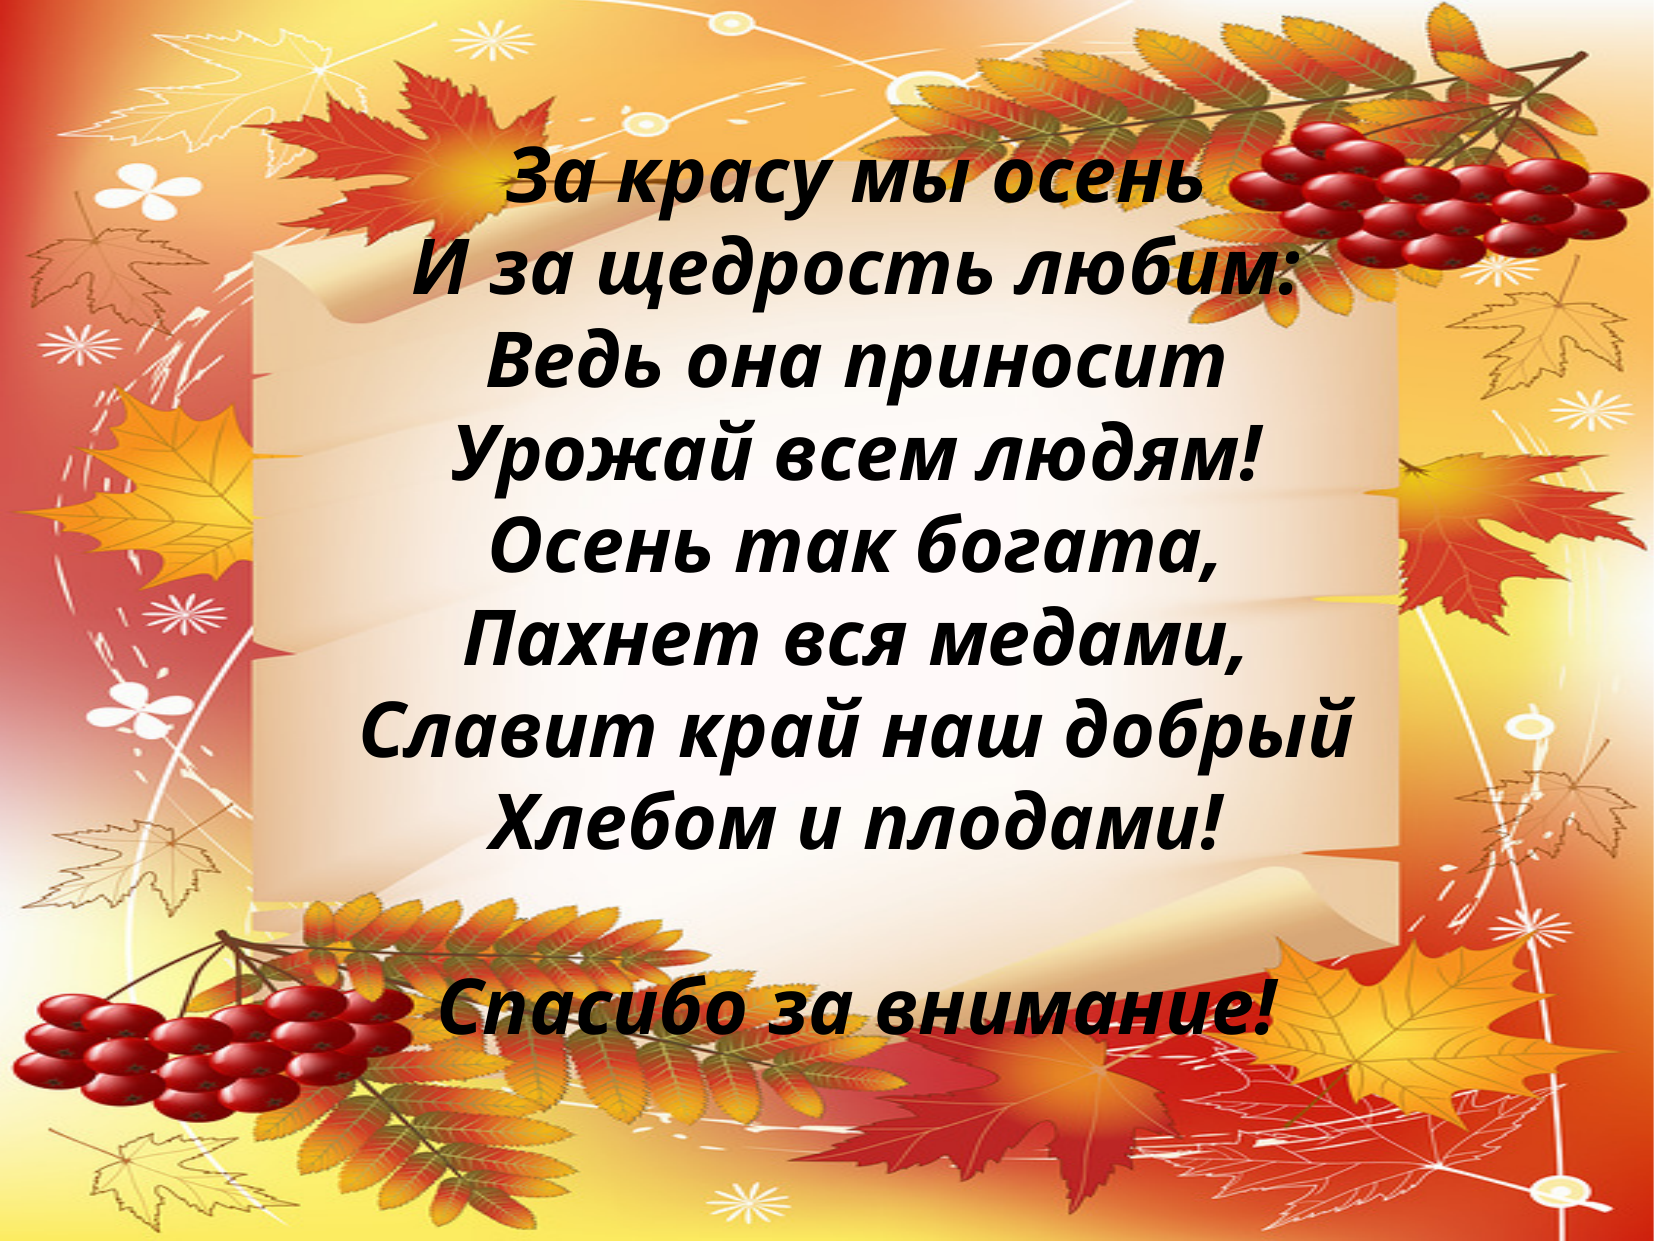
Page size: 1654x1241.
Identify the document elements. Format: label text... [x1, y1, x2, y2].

picture [0, 0, 1654, 1241]
text_box За красу мы осень И за щедрость любим: Ведь она приносит Урожай всем людям! Осень так богата, Пахнет вся медами, Славит край наш добрый Хлебом и плодами! Спасибо за внимание! [343, 118, 1338, 1206]
